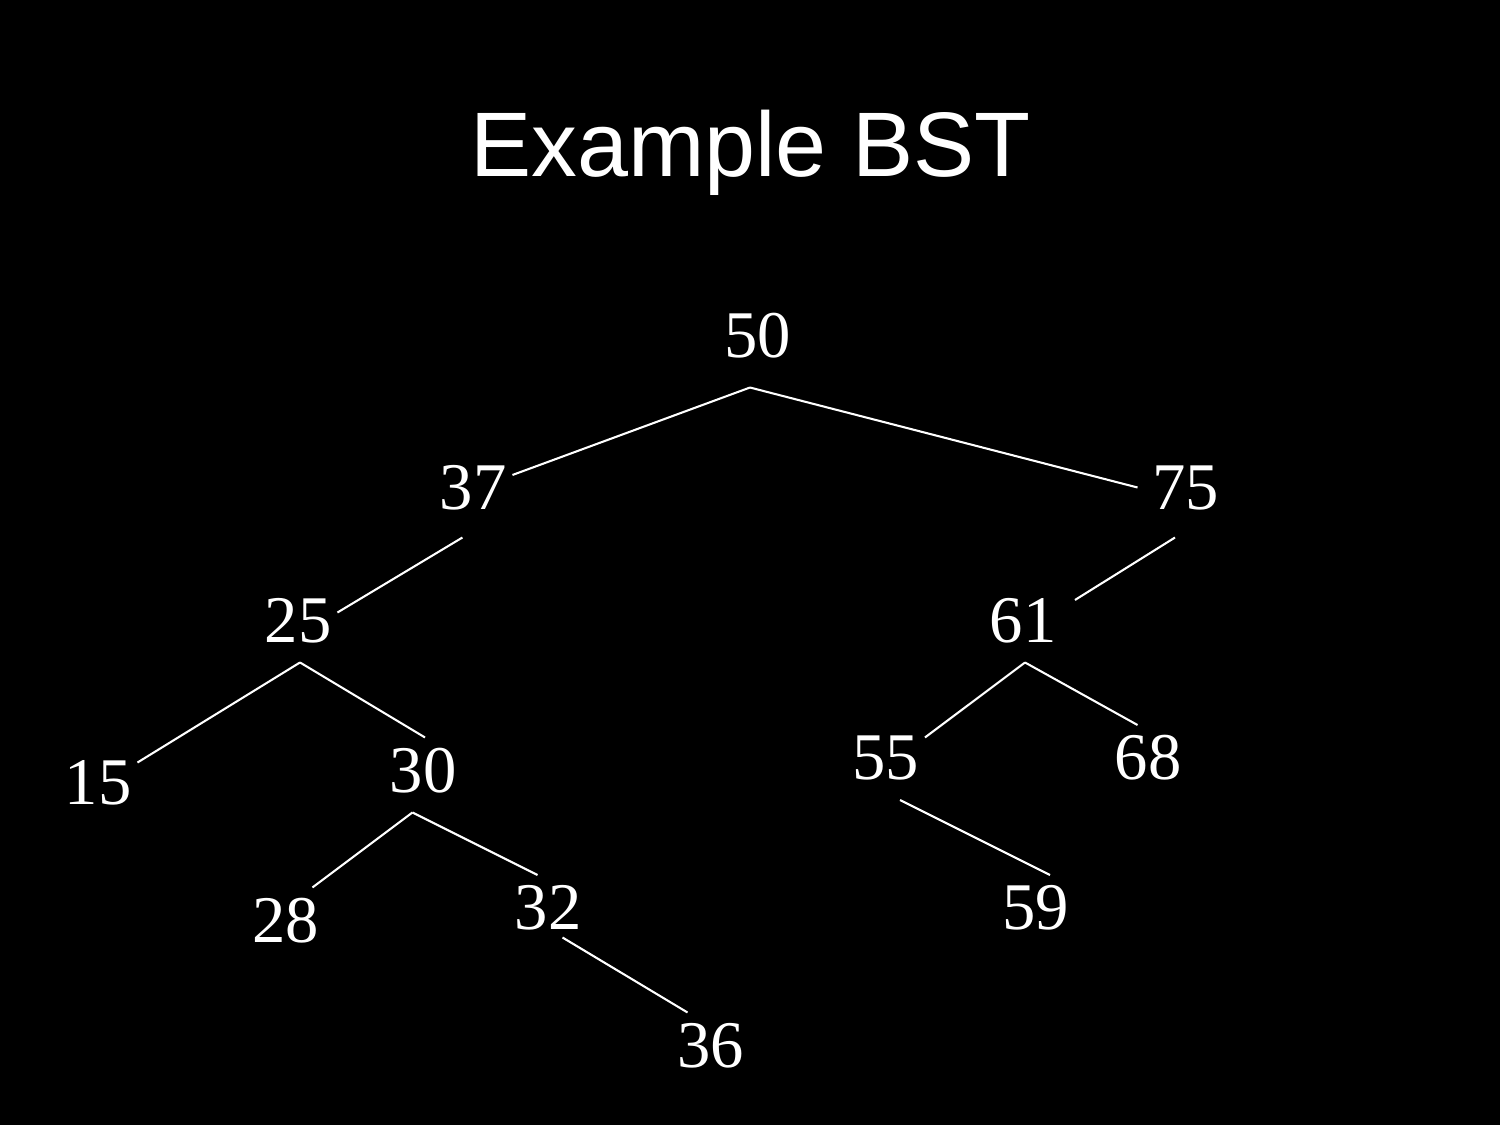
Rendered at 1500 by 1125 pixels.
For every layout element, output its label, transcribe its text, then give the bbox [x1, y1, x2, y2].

text_box 25 [250, 574, 347, 665]
text_box 61 [975, 574, 1072, 665]
text_box 28 [237, 874, 335, 965]
text_box 36 [662, 999, 760, 1090]
text_box 50 [709, 290, 807, 381]
text_box 59 [987, 862, 1085, 952]
text_box 55 [837, 712, 935, 802]
text_box 37 [425, 442, 522, 532]
text_box 68 [1100, 712, 1197, 802]
text_box 30 [375, 724, 472, 815]
text_box 15 [50, 737, 147, 827]
title Example BST [22, 50, 1480, 240]
text_box 75 [1137, 442, 1235, 532]
text_box 32 [500, 862, 597, 952]
